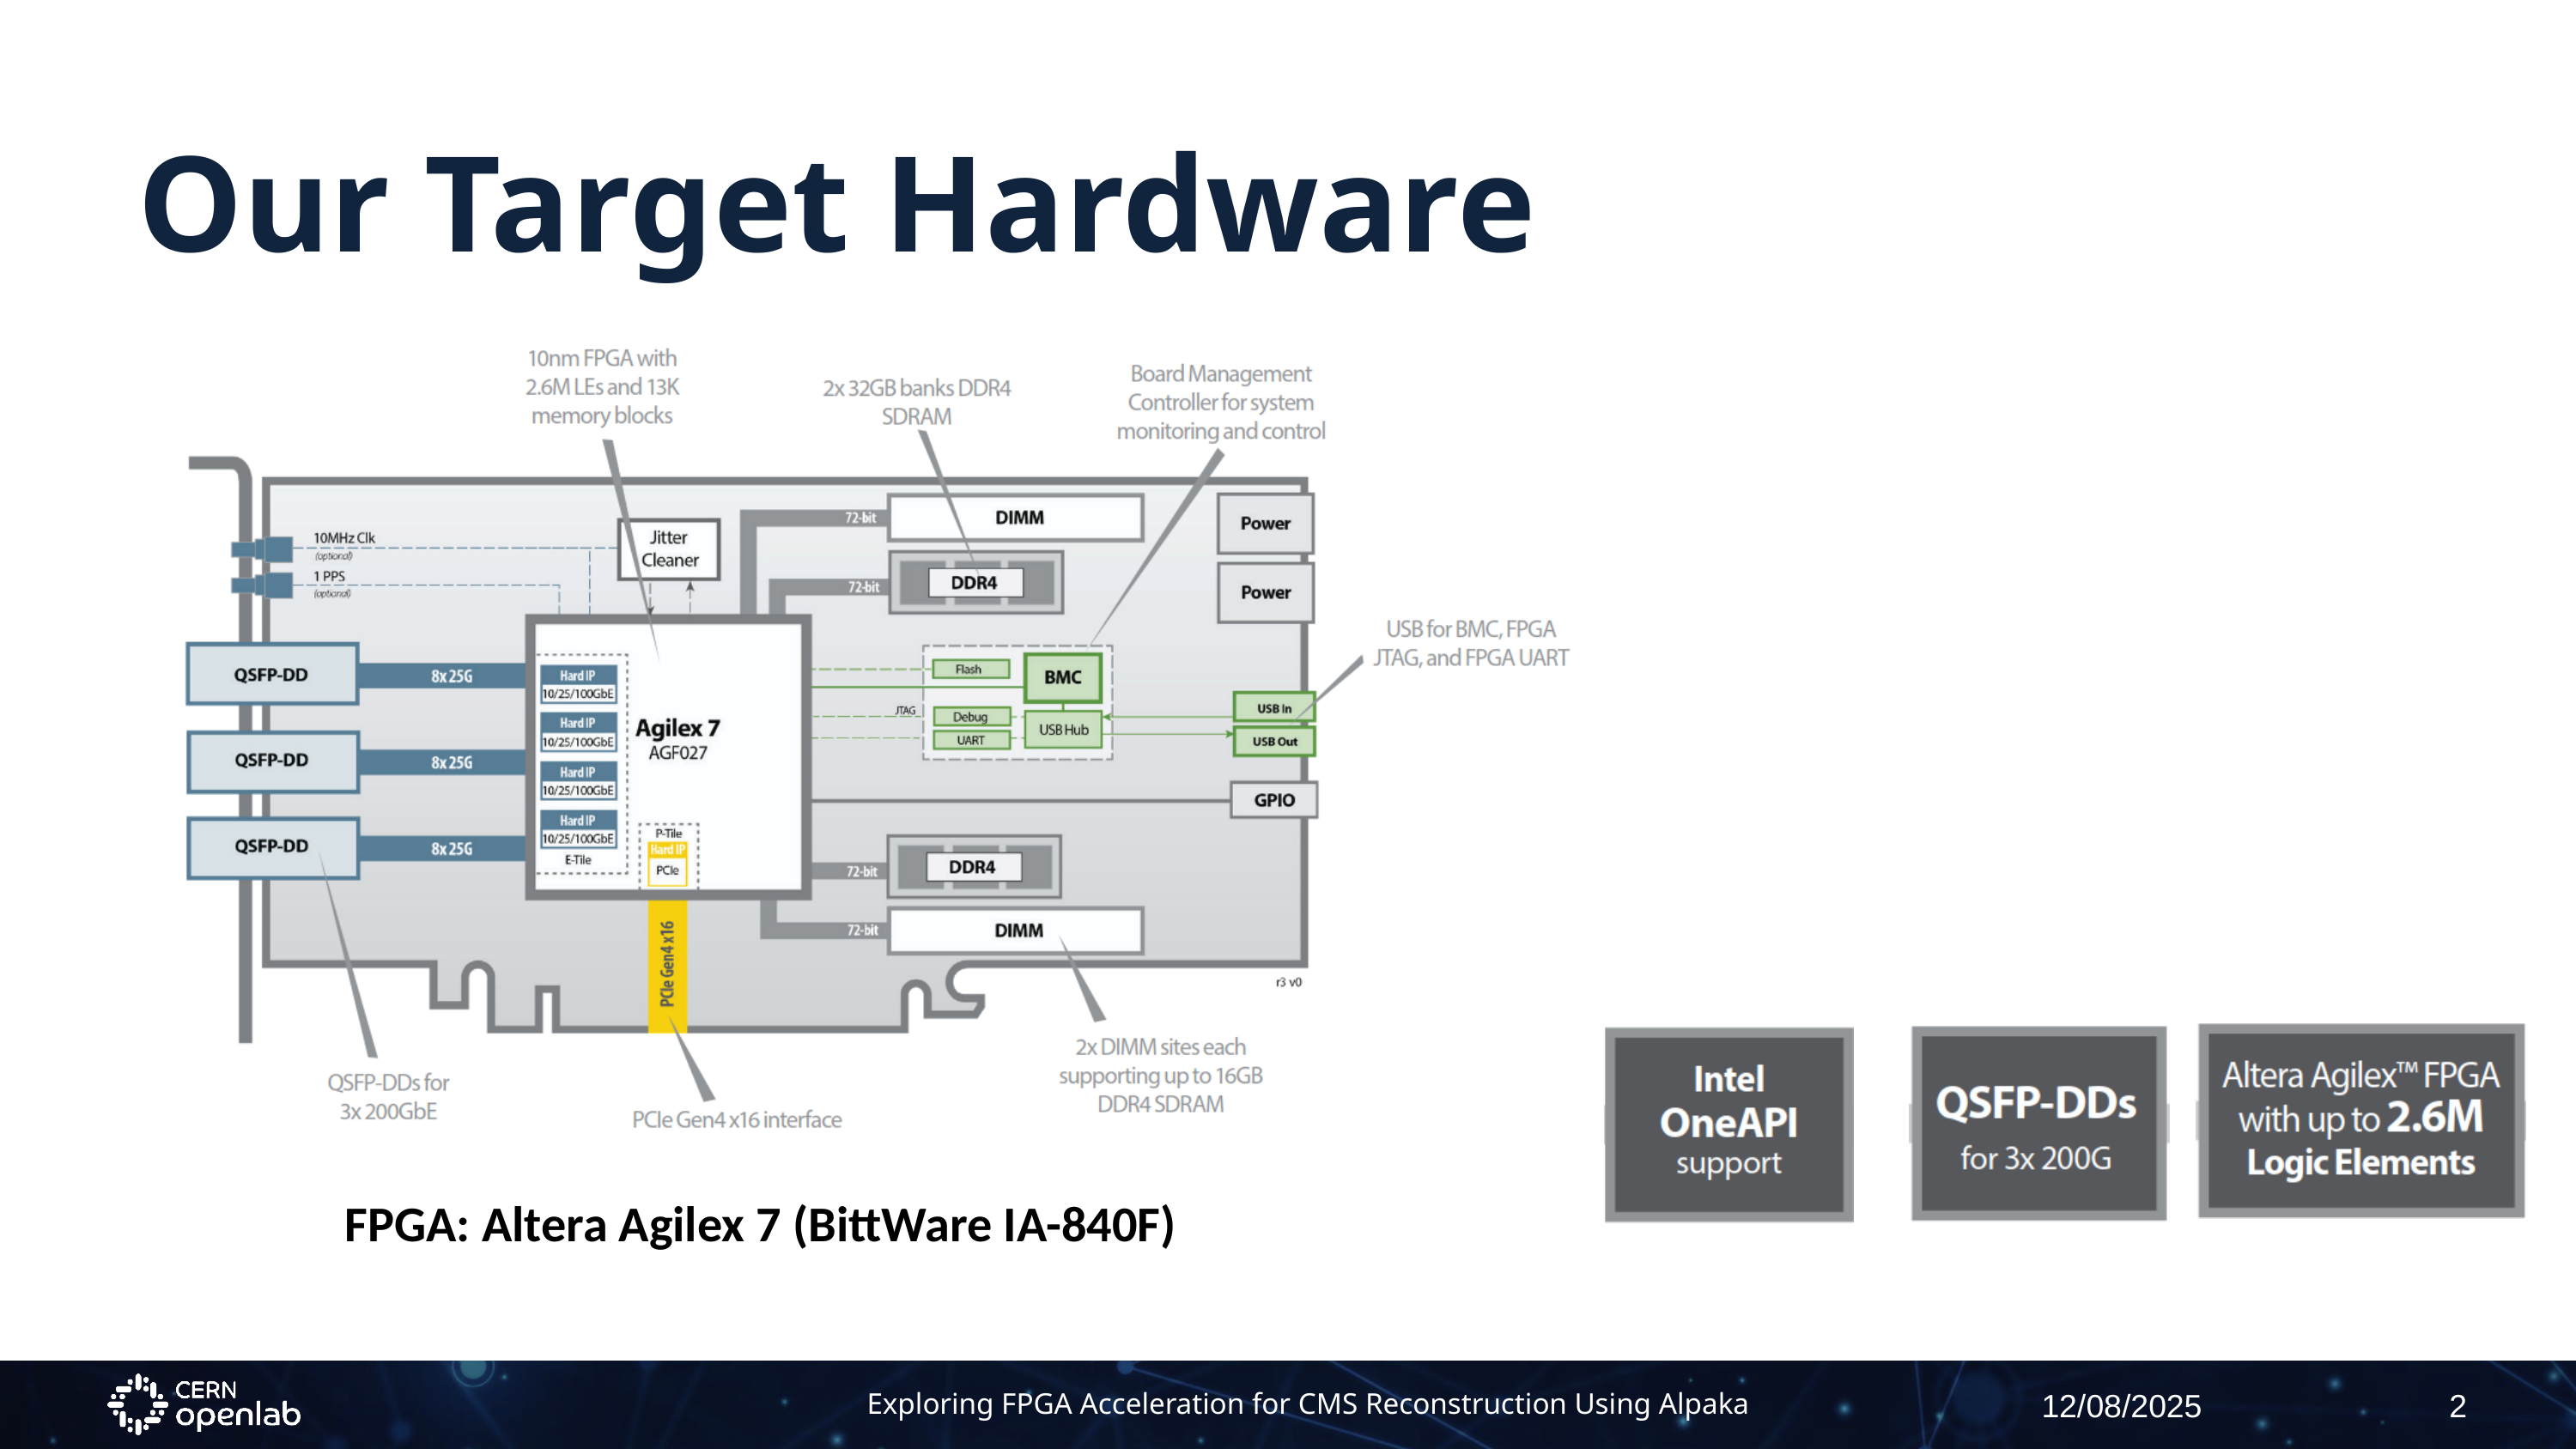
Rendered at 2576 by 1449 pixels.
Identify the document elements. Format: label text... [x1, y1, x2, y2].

text_box 2 [2436, 1379, 2512, 1431]
text_box FPGA: Altera Agilex 7 (BittWare IA-840F) [344, 1187, 2068, 1252]
text_box Our Target Hardware [655, 194, 684, 237]
picture [0, 0, 2576, 1449]
text_box 12/08/2025 [2028, 1379, 2254, 1443]
text_box Our Target Hardware [118, 137, 1557, 279]
